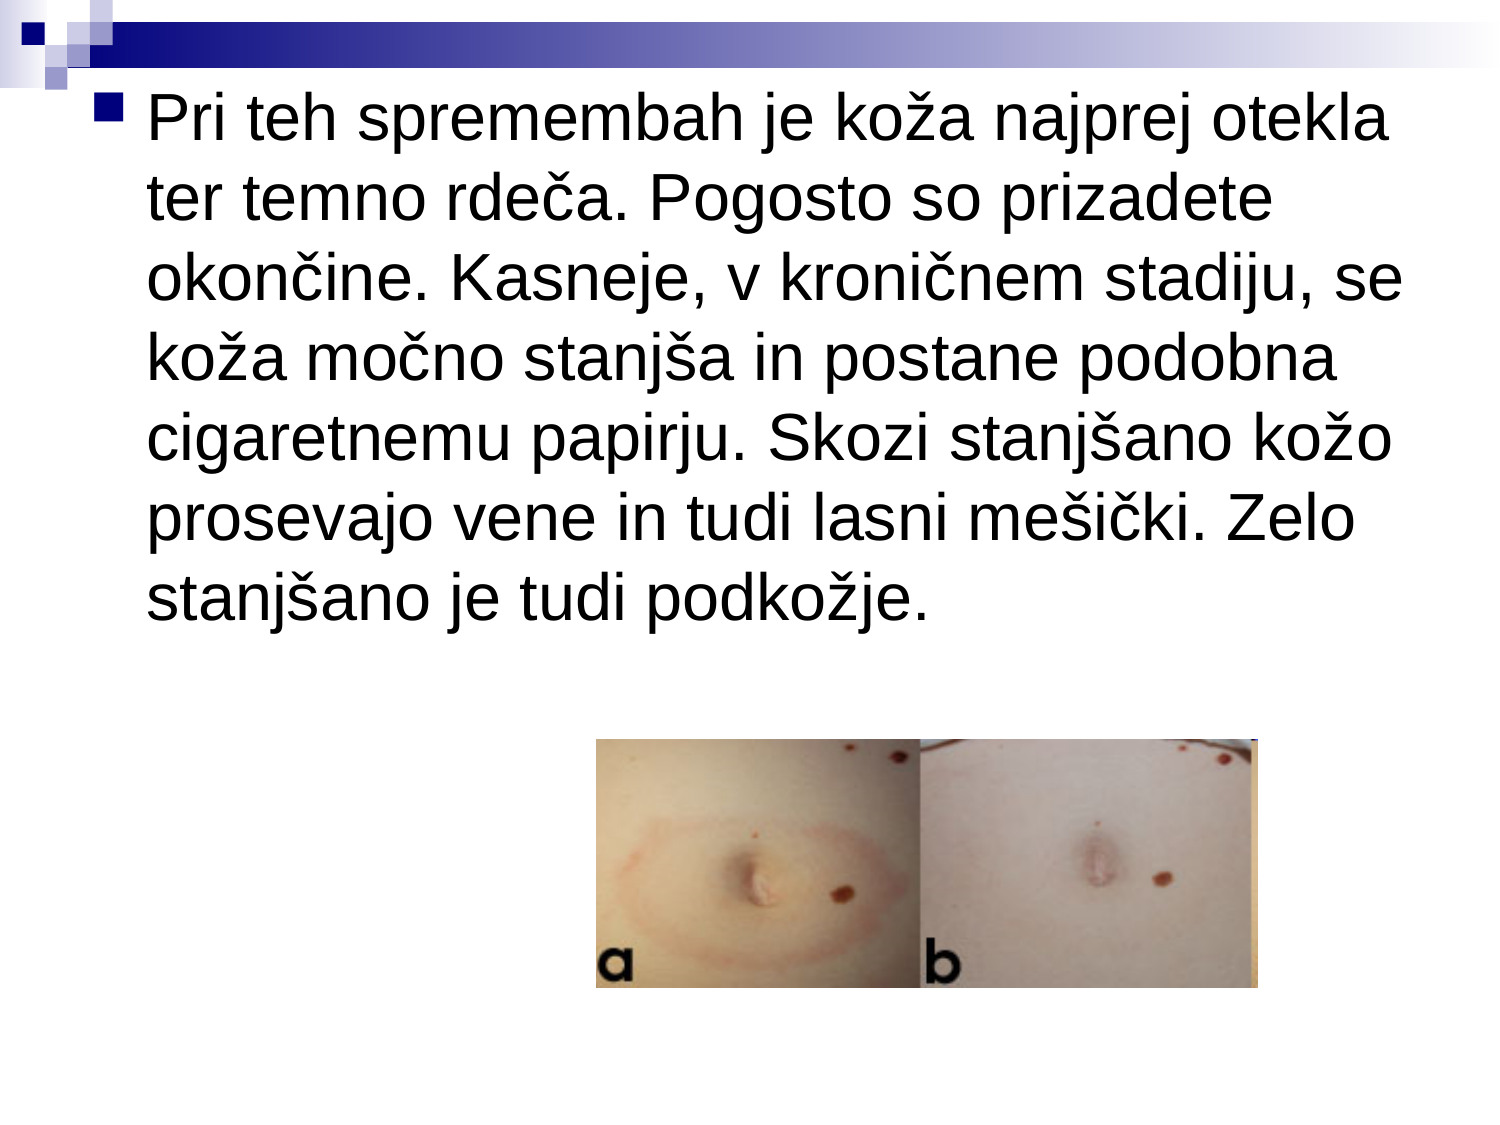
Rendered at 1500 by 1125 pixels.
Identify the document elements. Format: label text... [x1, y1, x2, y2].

picture [596, 739, 1258, 988]
list Pri teh spremembah je koža najprej otekla ter temno rdeča. Pogosto so prizadete okončine. Kasneje, v kroničnem stadiju, se koža močno stanjša in postane podobna cigaretnemu papirju. Skozi stanjšano kožo prosevajo vene in tudi lasni mešički. Zelo stanjšano je tudi podkožje. [75, 66, 1425, 1005]
